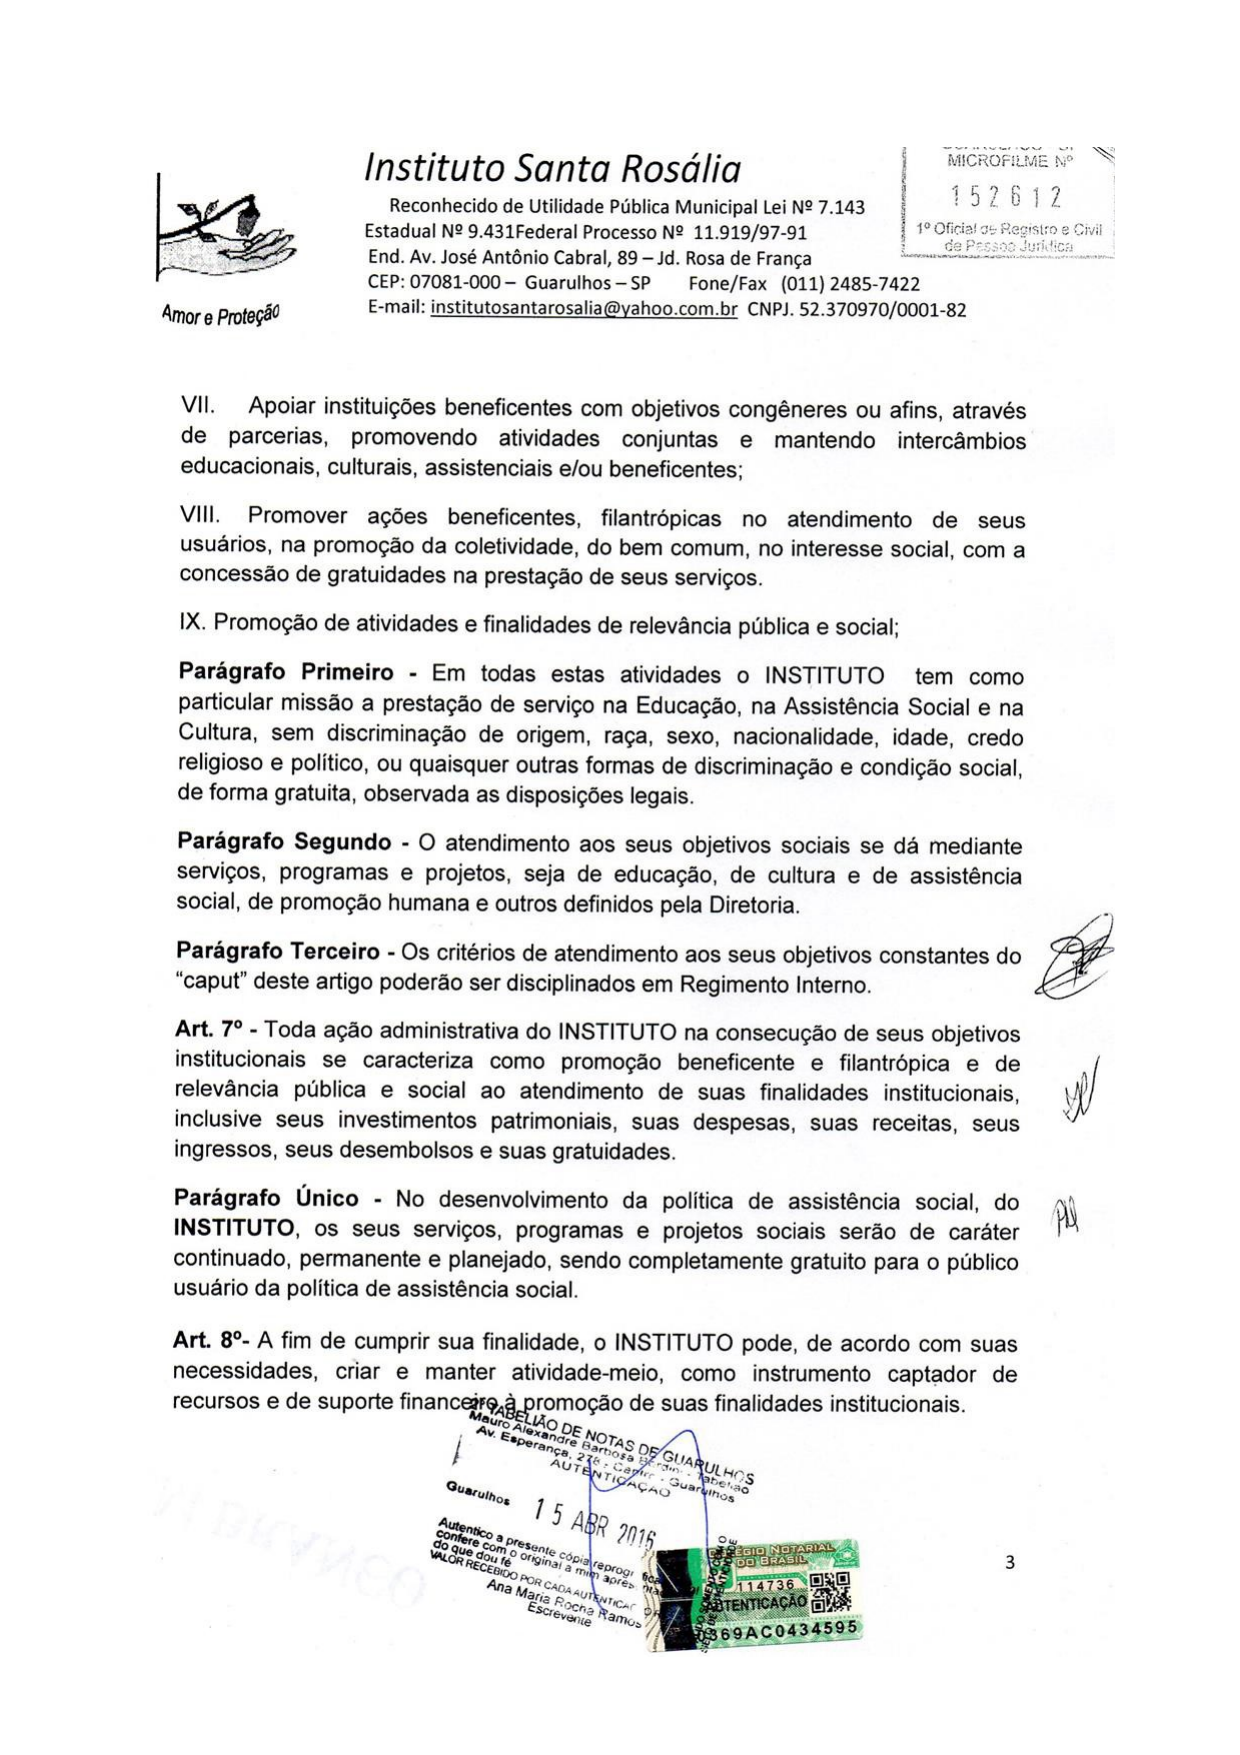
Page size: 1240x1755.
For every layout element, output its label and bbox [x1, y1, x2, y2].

text_box [148, 148, 1115, 1657]
